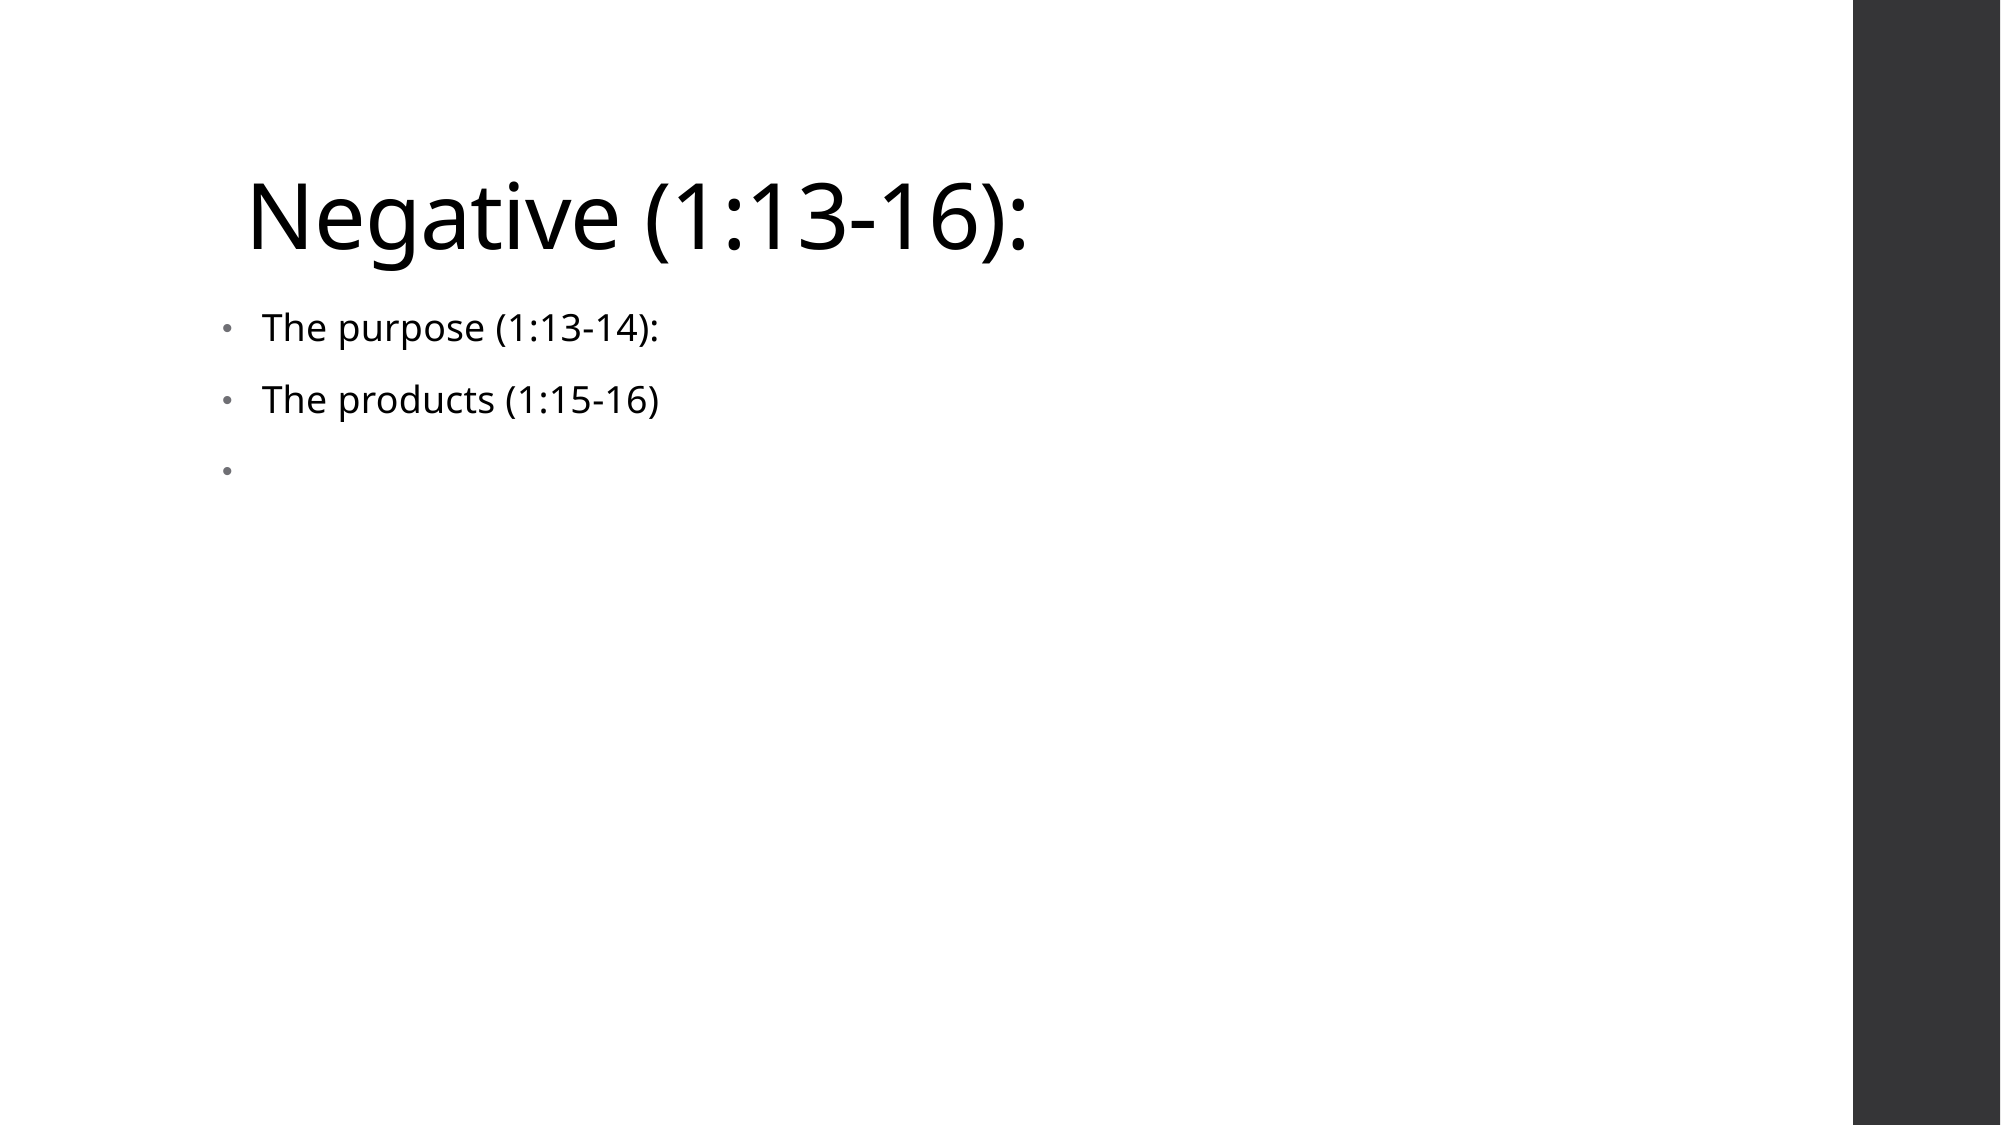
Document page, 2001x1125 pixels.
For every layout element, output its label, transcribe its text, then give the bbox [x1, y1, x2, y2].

title Negative (1:13-16): [206, 60, 1797, 278]
list The purpose (1:13-14): The products (1:15-16) [206, 299, 1617, 1014]
